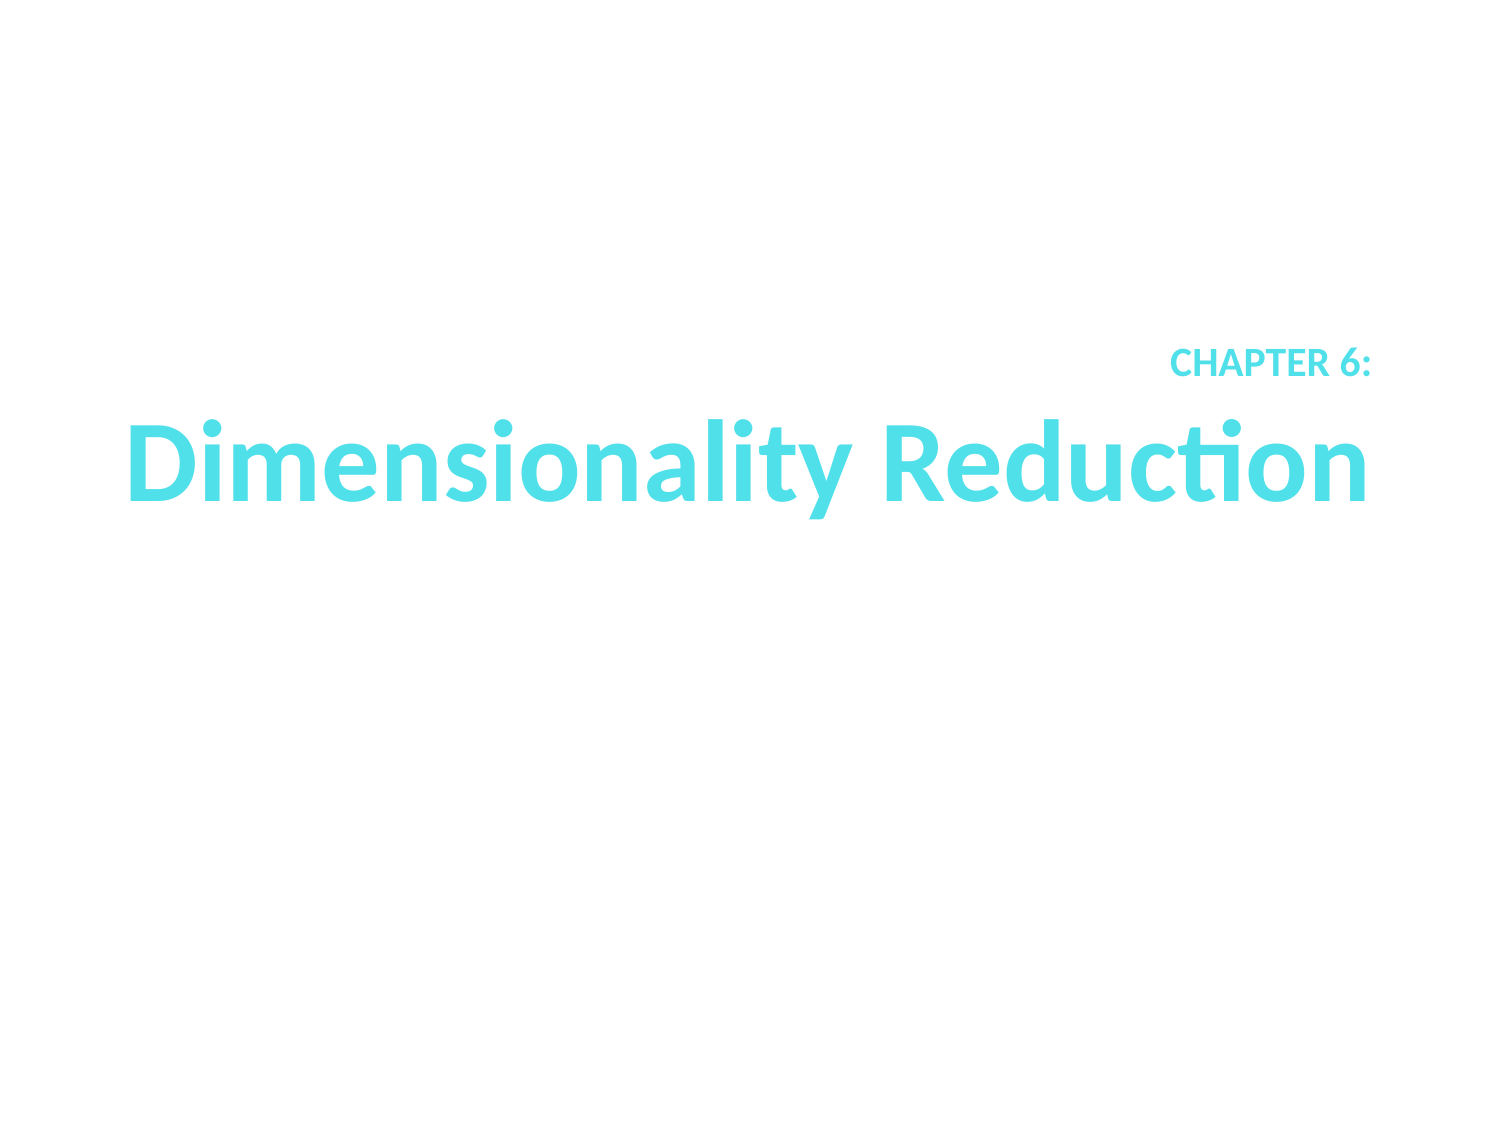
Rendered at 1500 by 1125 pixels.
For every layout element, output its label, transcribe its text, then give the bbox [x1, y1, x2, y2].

title CHAPTER 6: Dimensionality Reduction [87, 224, 1376, 525]
